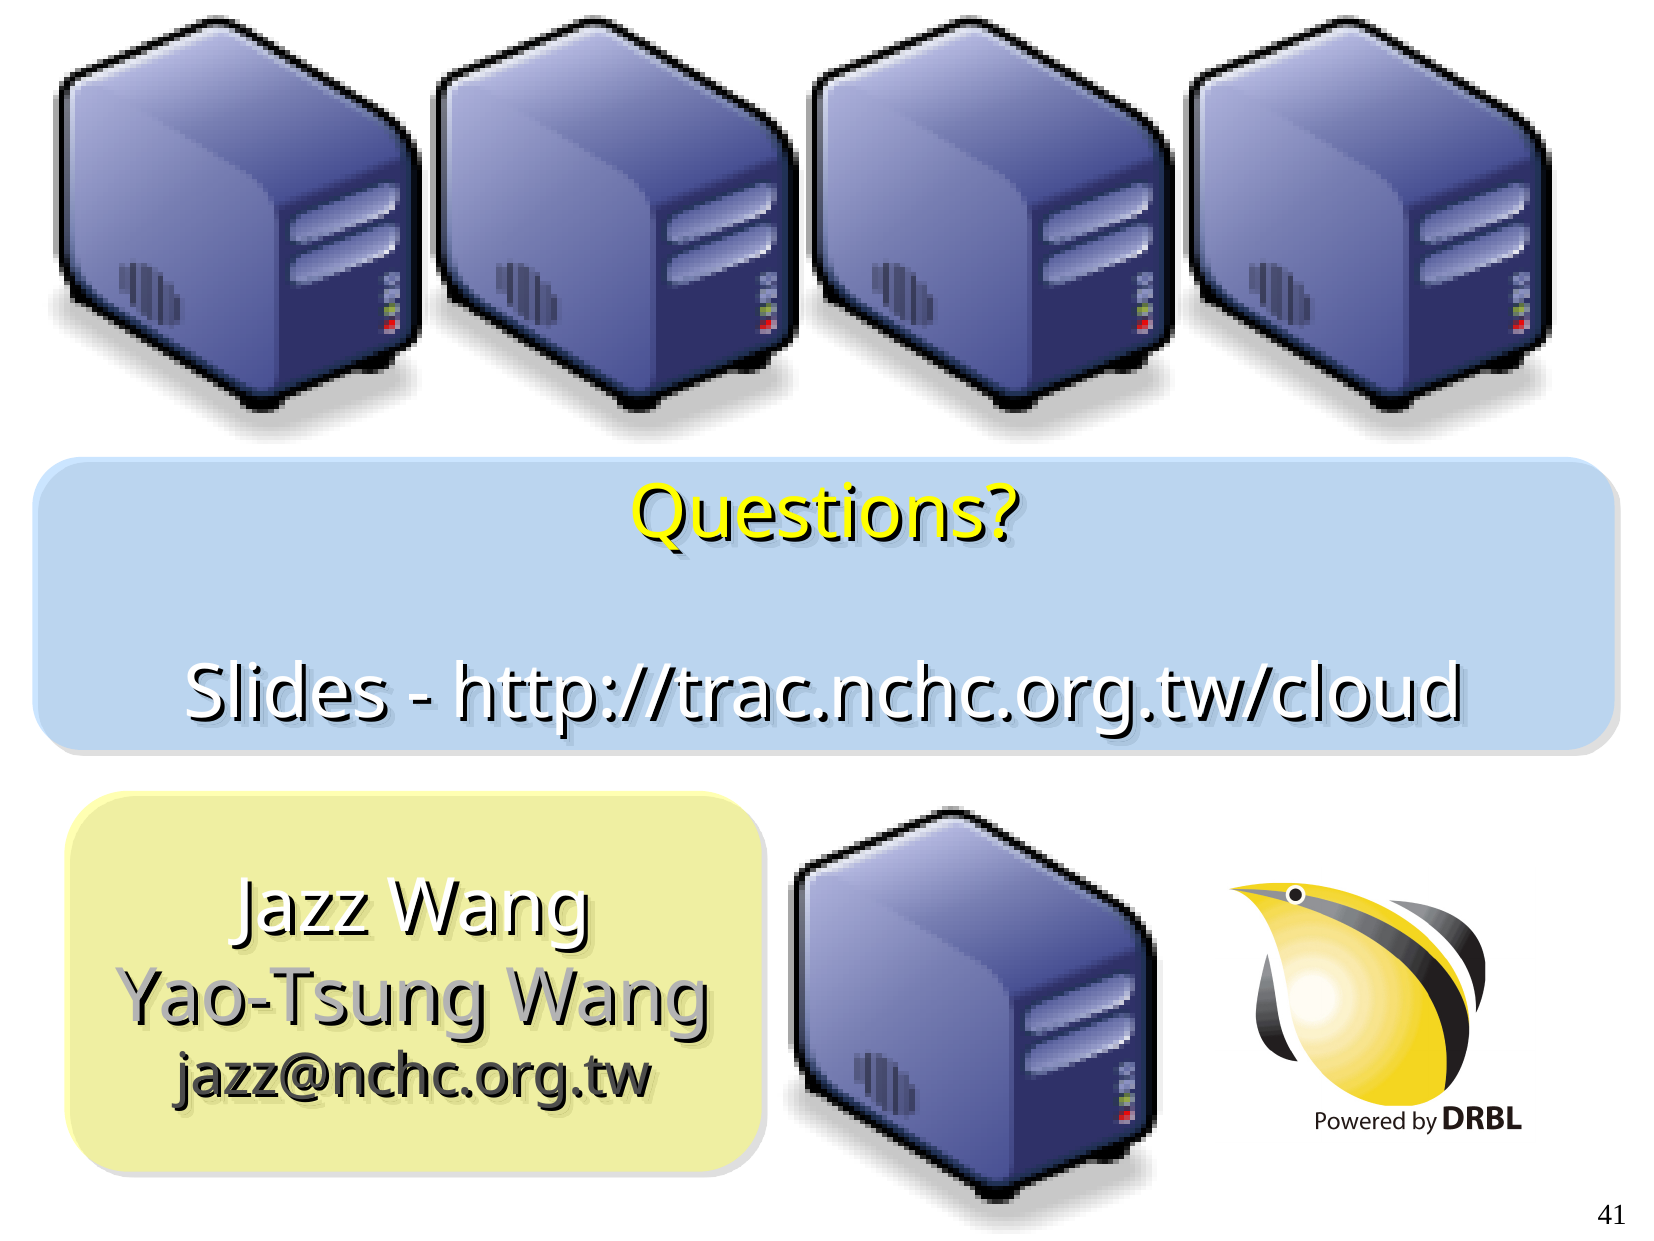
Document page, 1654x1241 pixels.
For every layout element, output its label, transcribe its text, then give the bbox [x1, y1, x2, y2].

text_box Questions? Slides - http://trac.nchc.org.tw/cloud [32, 456, 1615, 750]
text_box Jazz Wang Yao-Tsung Wang jazz@nchc.org.tw [64, 790, 761, 1172]
picture [761, 793, 1202, 1238]
picture [26, 2, 1596, 498]
picture [1215, 867, 1536, 1143]
